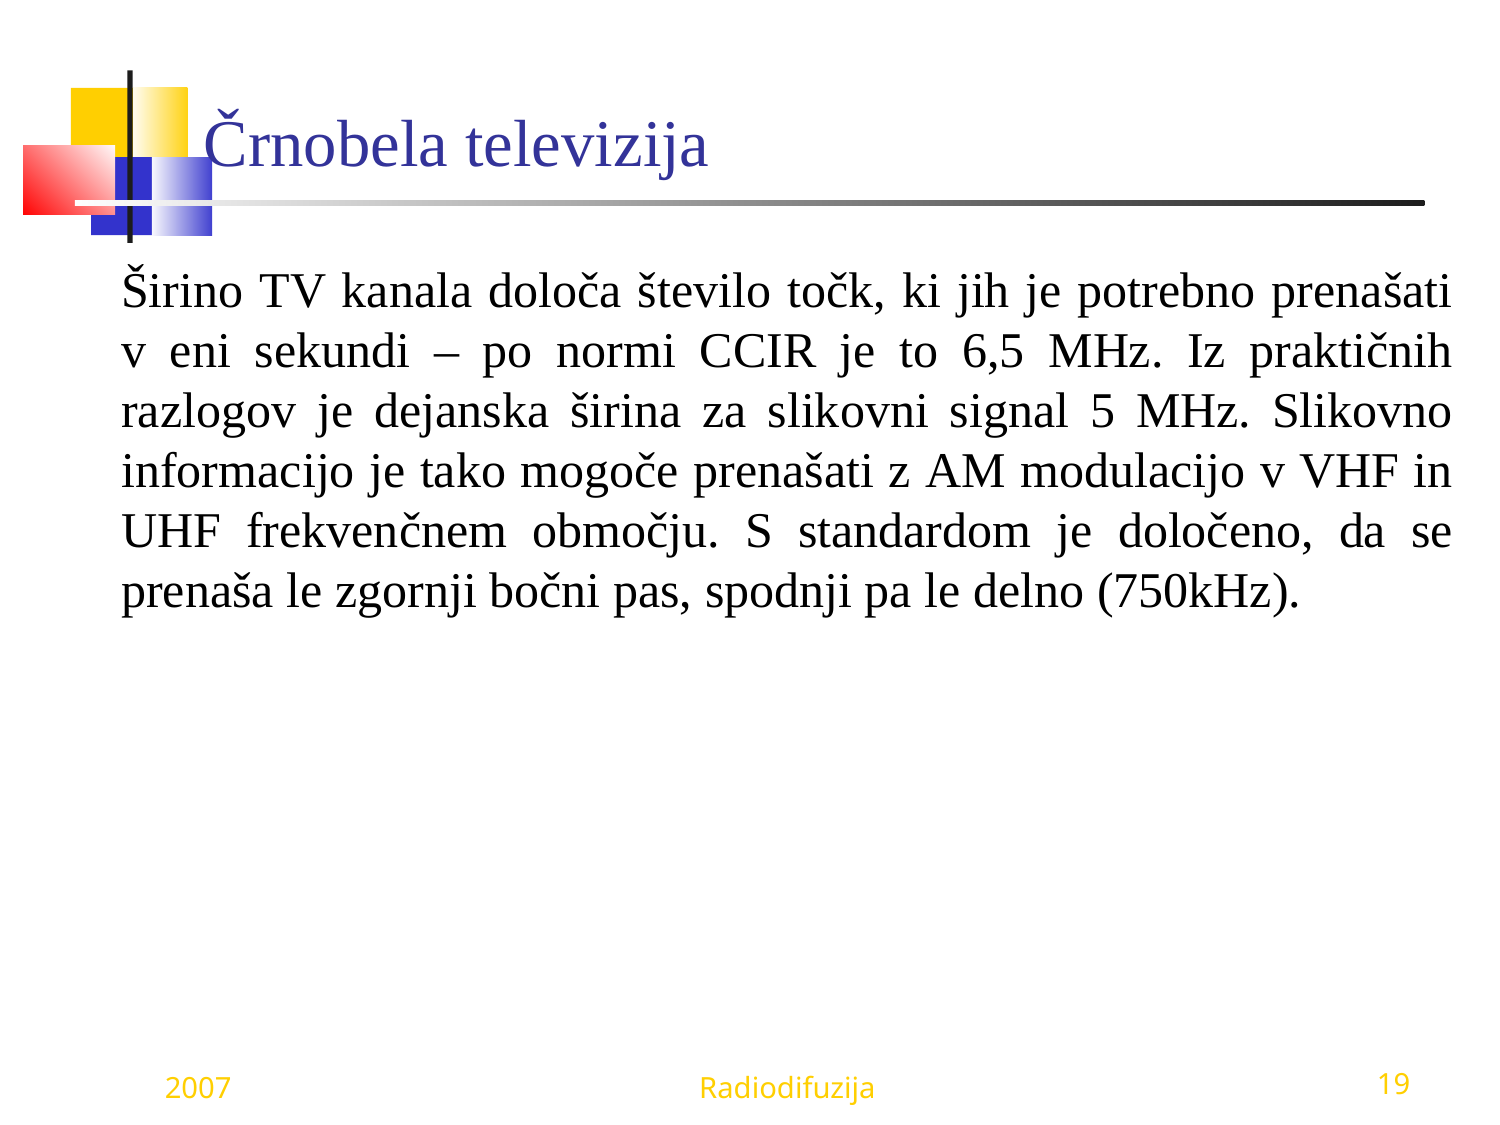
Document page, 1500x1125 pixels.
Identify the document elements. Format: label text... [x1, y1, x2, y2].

list Širino TV kanala določa število točk, ki jih je potrebno prenašati v eni sekundi – po normi CCIR je to 6,5 MHz. Iz praktičnih razlogov je dejanska širina za slikovni signal 5 MHz. Slikovno informacijo je tako mogoče prenašati z AM modulacijo v VHF in UHF frekvenčnem območju. S standardom je določeno, da se prenaša le zgornji bočni pas, spodnji pa le delno (750kHz). [50, 249, 1469, 1007]
text_box <number> [1112, 1037, 1426, 1113]
text_box Radiodifuzija [549, 1037, 1026, 1113]
title Črnobela televizija [188, 92, 1468, 188]
text_box 2007 [150, 1037, 463, 1113]
